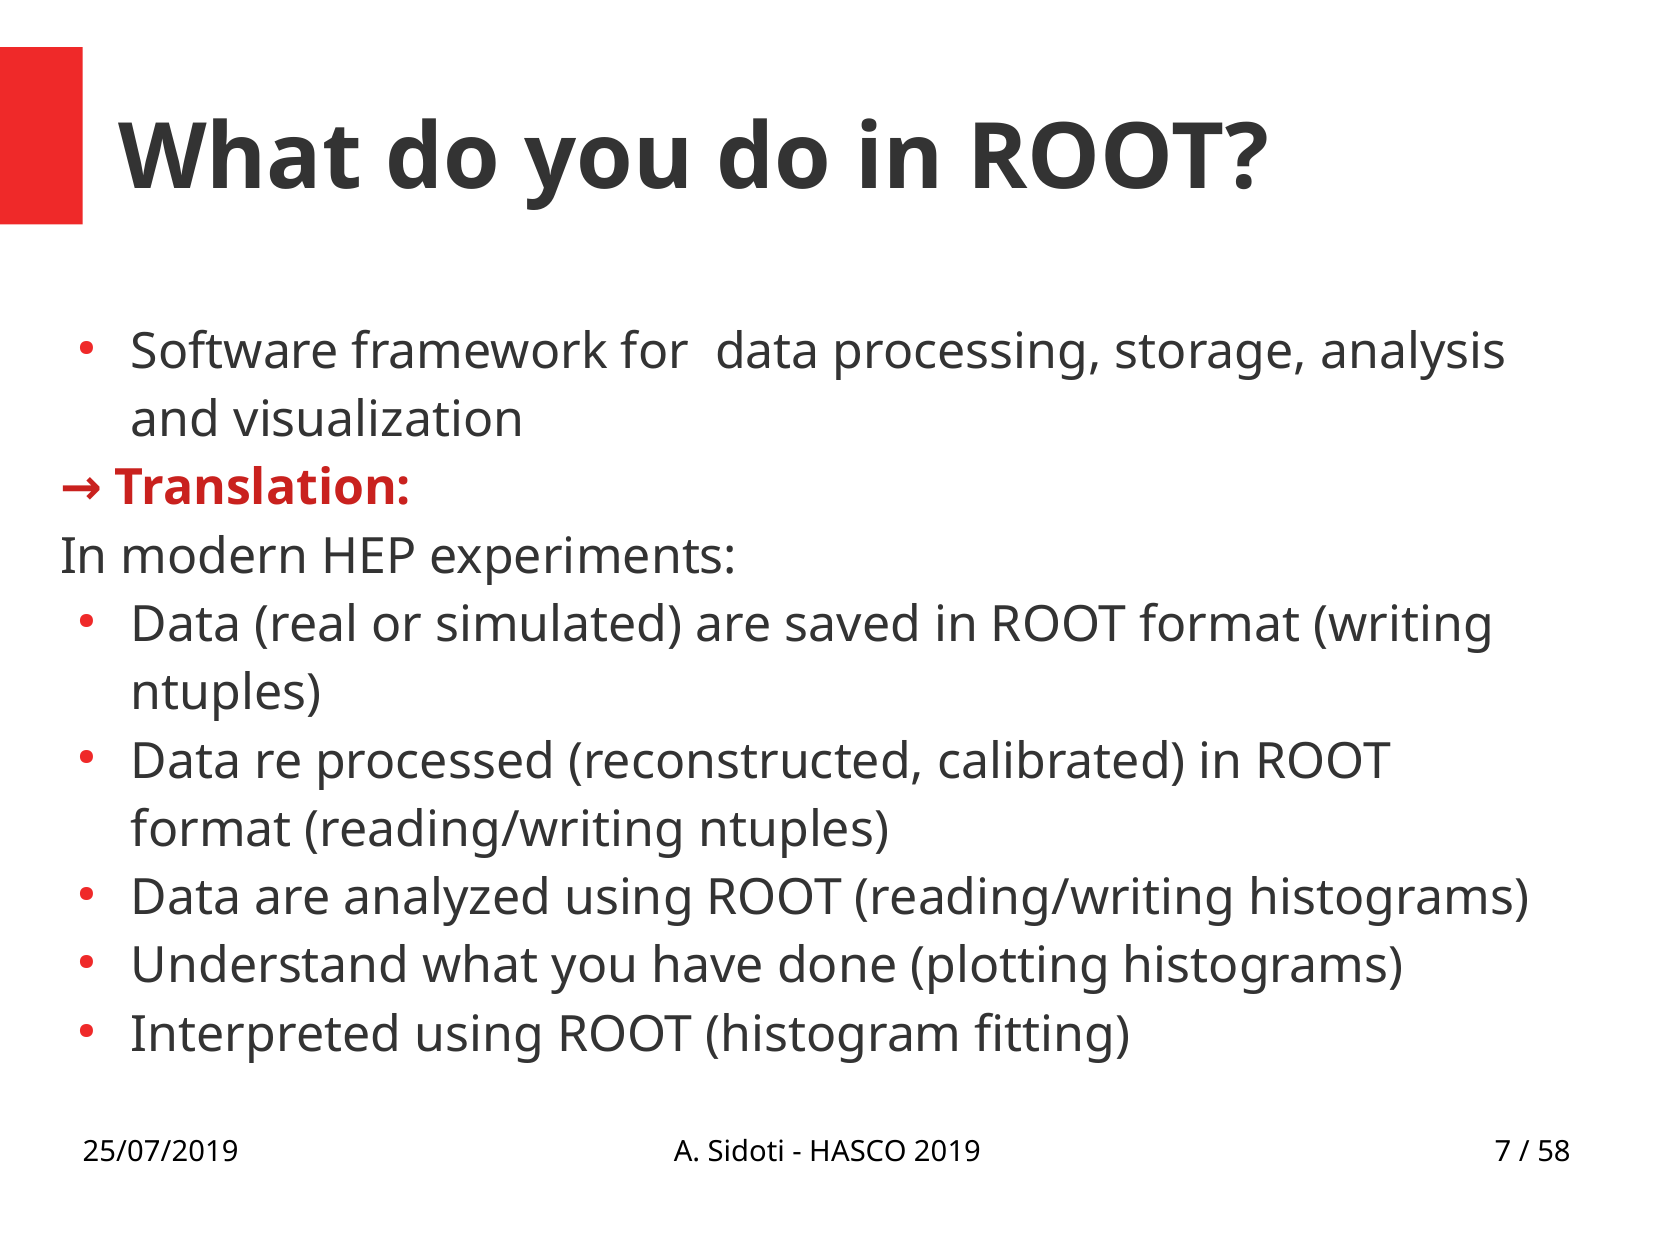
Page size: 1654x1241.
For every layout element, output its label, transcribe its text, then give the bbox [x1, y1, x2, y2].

list Software framework for data processing, storage, analysis and visualization → Translation: In modern HEP experiments: Data (real or simulated) are saved in ROOT format (writing ntuples) Data re processed (reconstructed, calibrated) in ROOT format (reading/writing ntuples) Data are analyzed using ROOT (reading/writing histograms) Understand what you have done (plotting histograms) Interpreted using ROOT (histogram fitting) [60, 315, 1536, 1074]
title What do you do in ROOT? [118, 49, 1571, 257]
